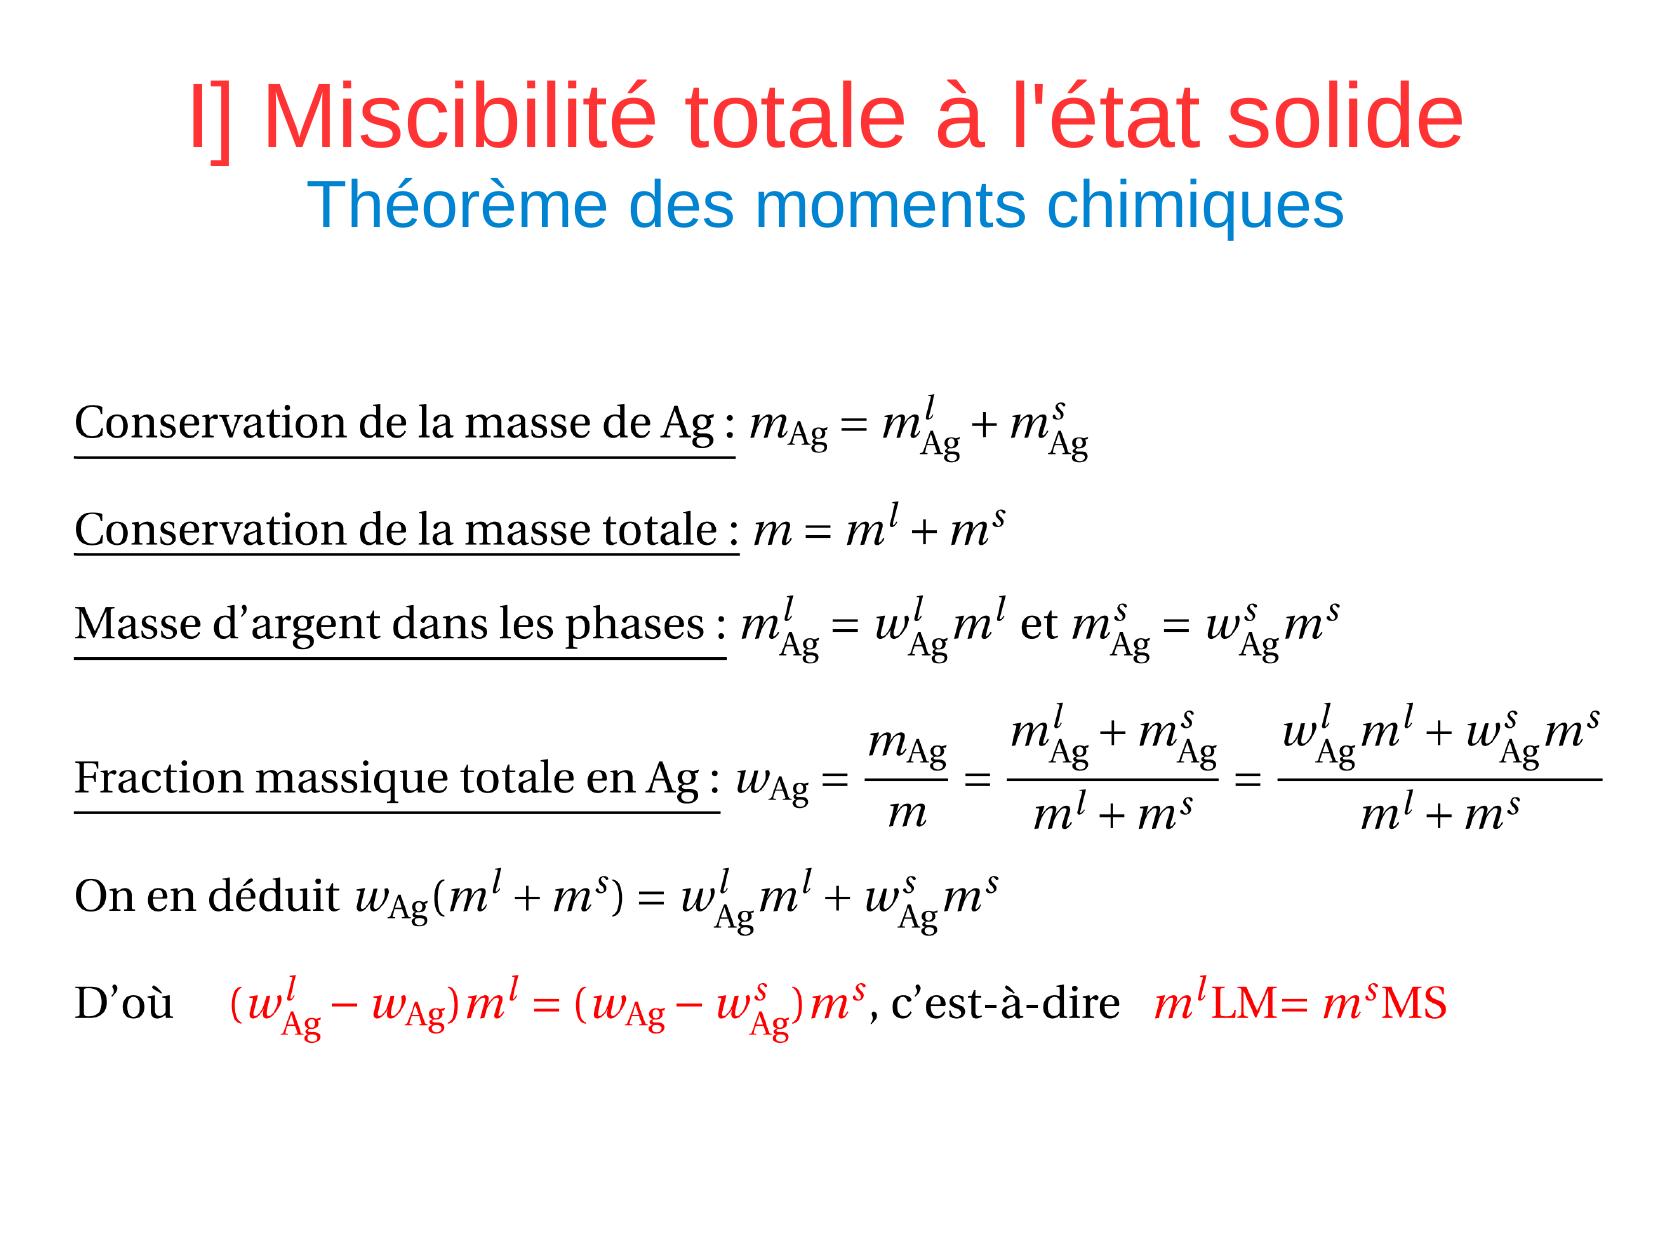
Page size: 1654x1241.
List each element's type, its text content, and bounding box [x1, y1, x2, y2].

title I] Miscibilité totale à l'état solide Théorème des moments chimiques [82, 49, 1571, 257]
picture [47, 378, 1619, 1061]
